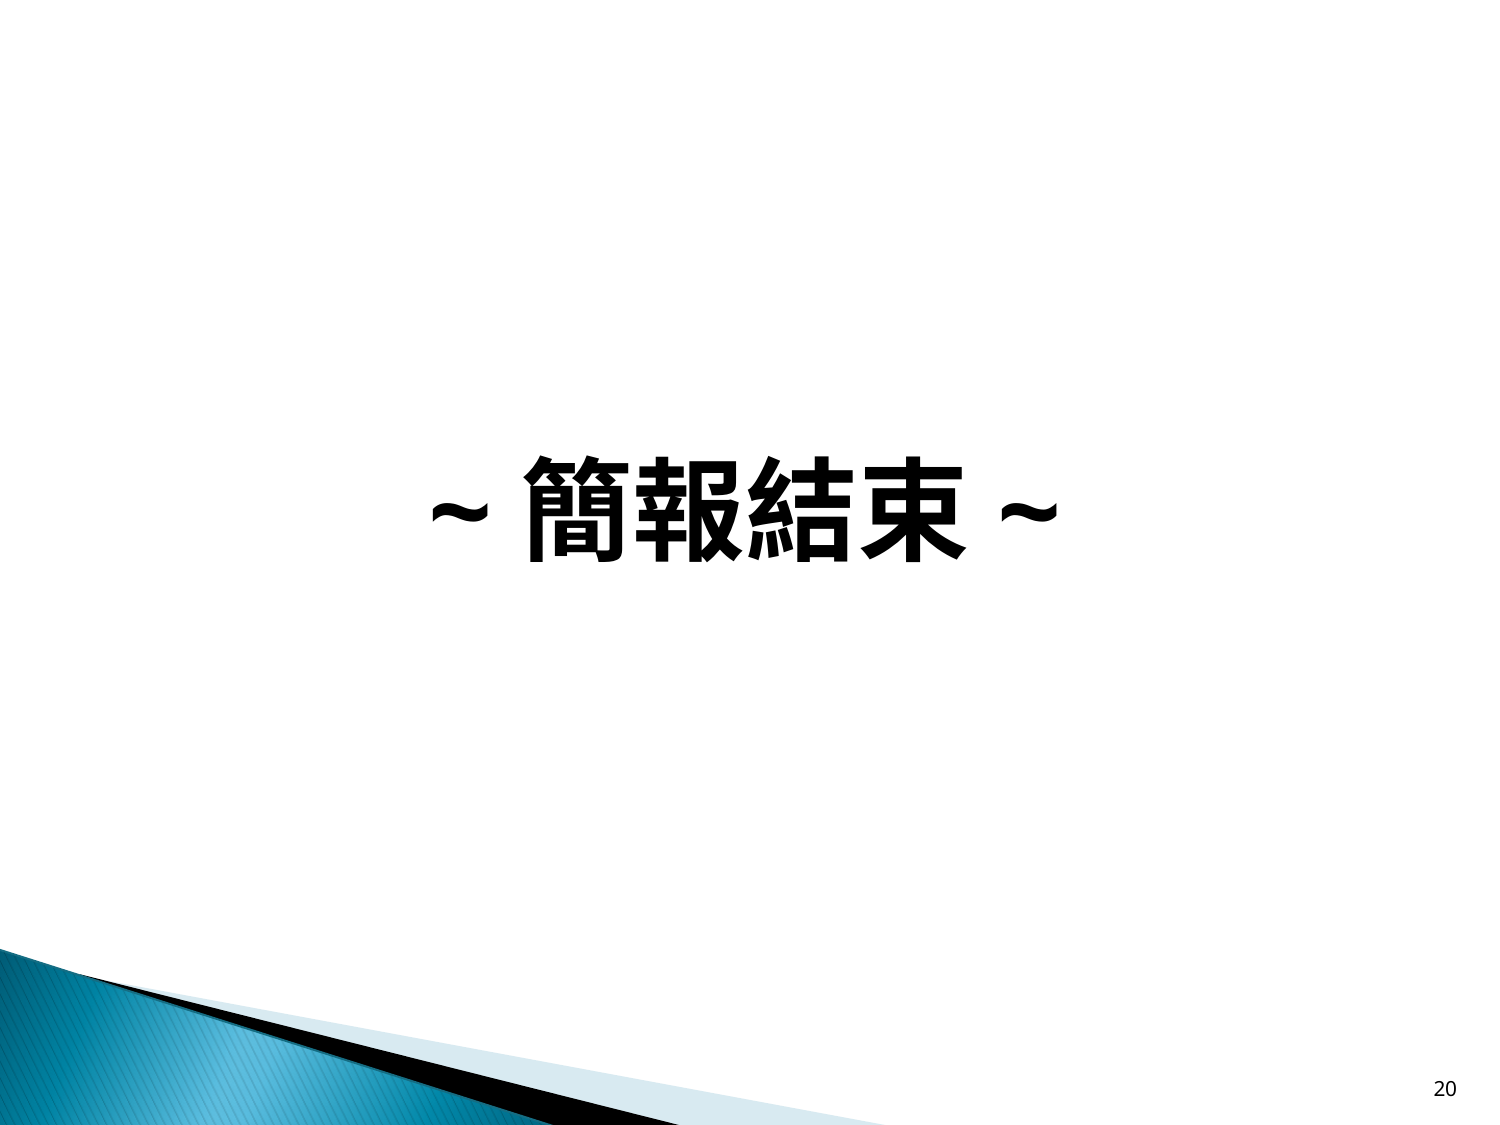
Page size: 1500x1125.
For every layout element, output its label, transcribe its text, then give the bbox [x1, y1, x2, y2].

text_box ~簡報結束~ [414, 433, 1077, 583]
text_box 20 [1418, 1051, 1479, 1112]
